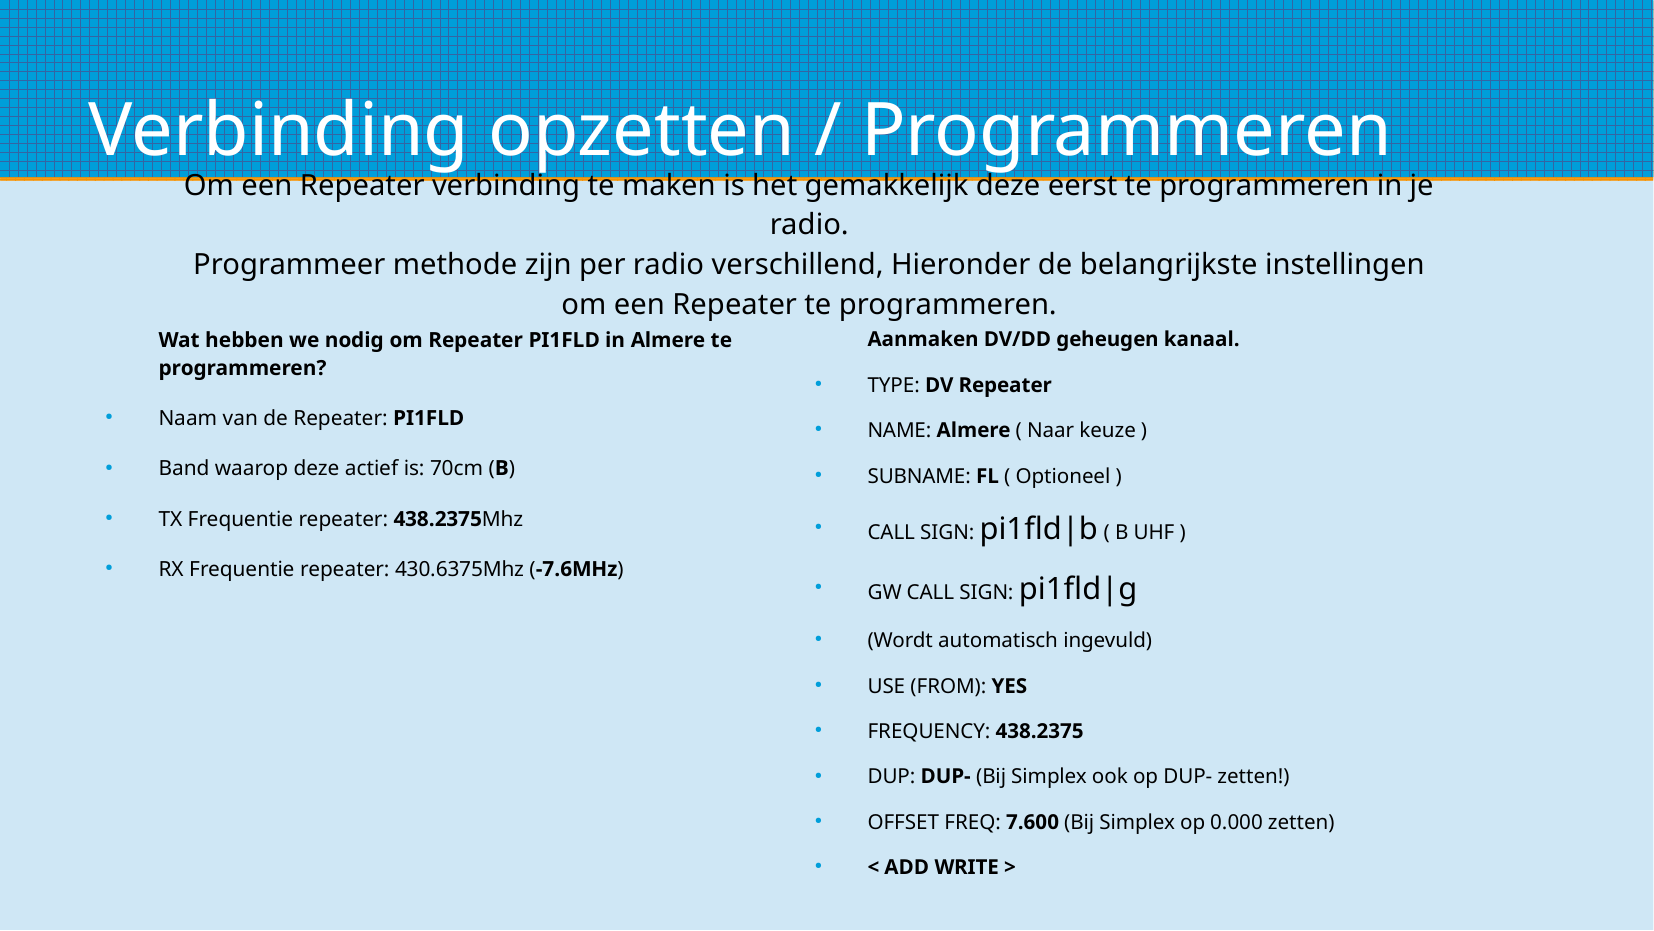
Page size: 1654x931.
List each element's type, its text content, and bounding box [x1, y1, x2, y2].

title Verbinding opzetten / Programmeren [88, 14, 1565, 178]
list Wat hebben we nodig om Repeater PI1FLD in Almere te programmeren? Naam van de Repeater: PI1FLD Band waarop deze actief is: 70cm (B) TX Frequentie repeater: 438.2375Mhz RX Frequentie repeater: 430.6375Mhz (-7.6MHz) [87, 324, 768, 916]
list Aanmaken DV/DD geheugen kanaal. TYPE: DV Repeater NAME: Almere ( Naar keuze ) SUBNAME: FL ( Optioneel ) CALL SIGN: pi1fld|b ( B UHF ) GW CALL SIGN: pi1fld|g (Wordt automatisch ingevuld) USE (FROM): YES FREQUENCY: 438.2375 DUP: DUP- (Bij Simplex ook op DUP- zetten!) OFFSET FREQ: 7.600 (Bij Simplex op 0.000 zetten) < ADD WRITE > [797, 324, 1565, 886]
text_box Om een Repeater verbinding te maken is het gemakkelijk deze eerst te programmeren in je radio. Programmeer methode zijn per radio verschillend, Hieronder de belangrijkste instellingen om een Repeater te programmeren. [171, 191, 1447, 296]
